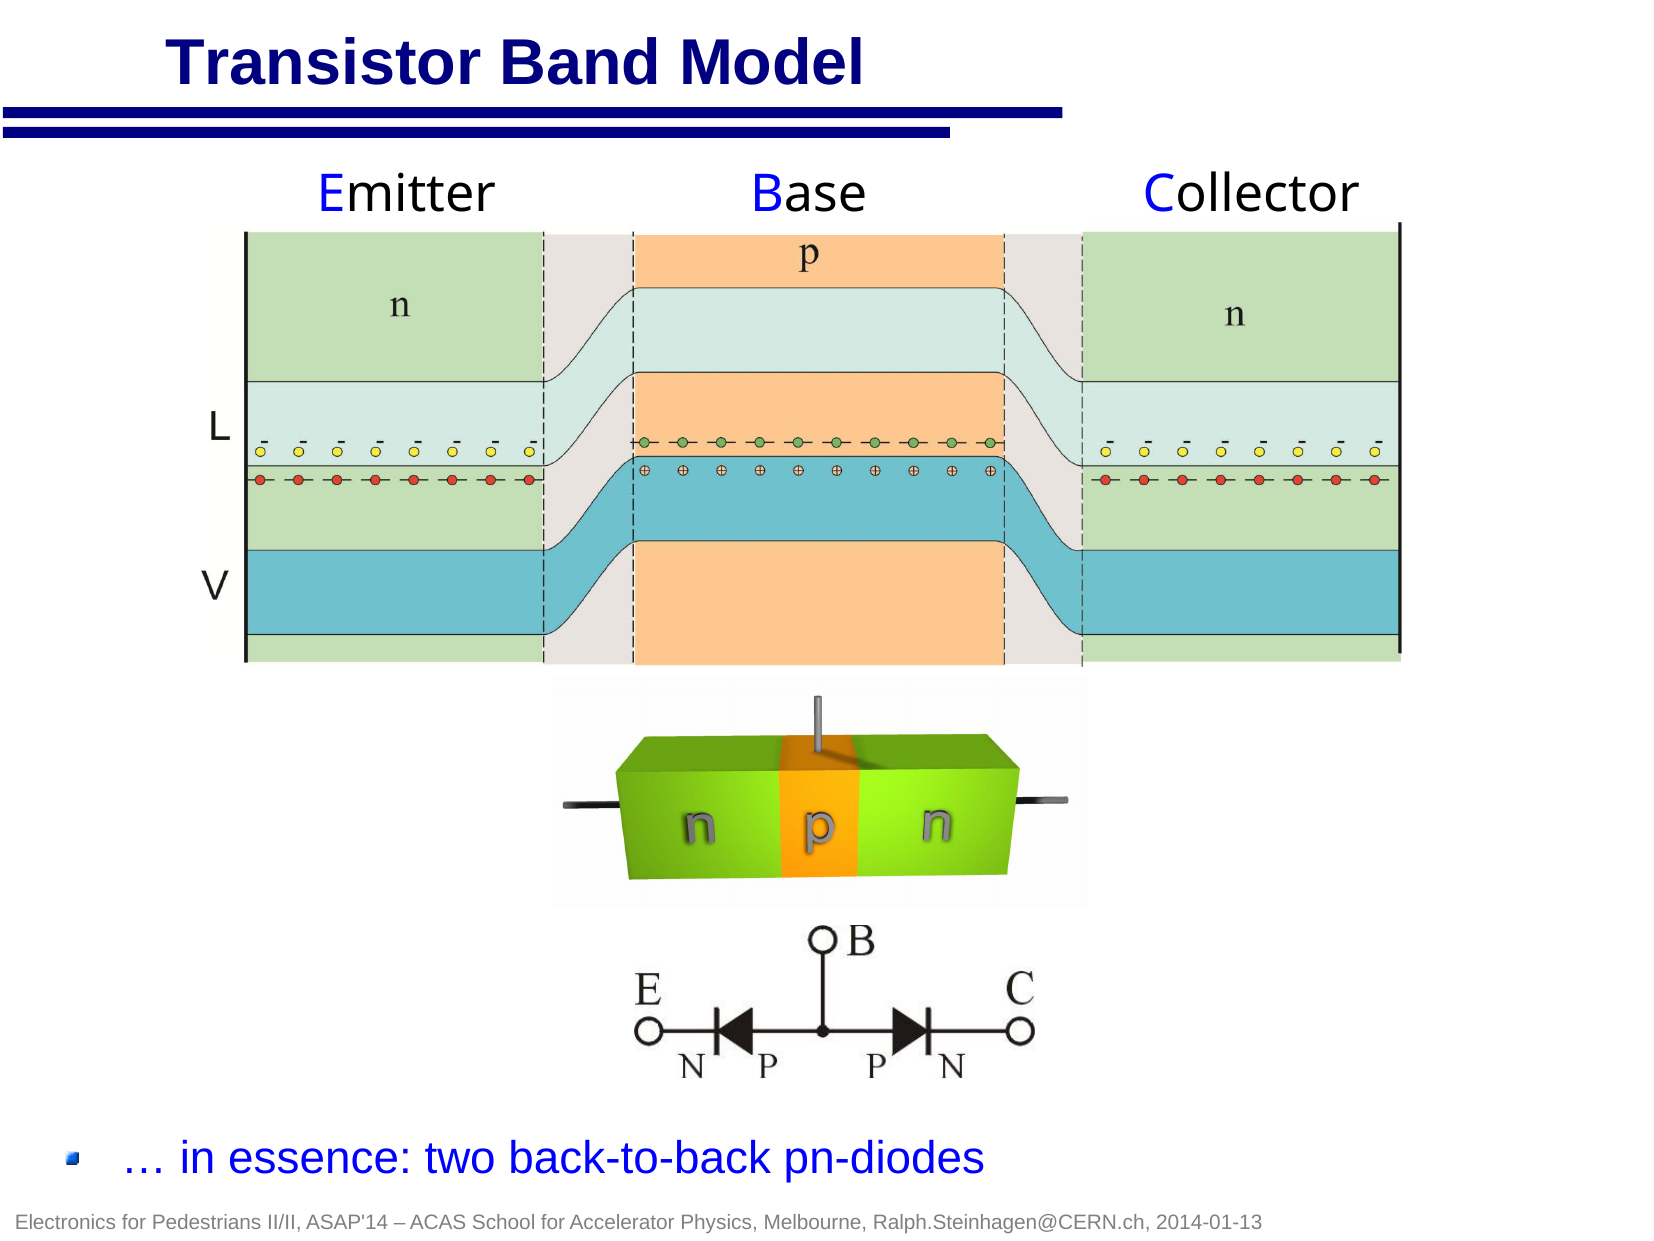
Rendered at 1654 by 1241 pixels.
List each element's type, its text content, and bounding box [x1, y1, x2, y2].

picture [634, 925, 1035, 1079]
title Transistor Band Model [165, 0, 1323, 124]
list … in essence: two back-to-back pn-diodes [65, 1132, 1628, 1205]
picture [201, 222, 1402, 667]
text_box Base [733, 147, 886, 223]
picture [552, 675, 1088, 907]
text_box Emitter [300, 147, 499, 223]
text_box Collector [1126, 147, 1365, 223]
